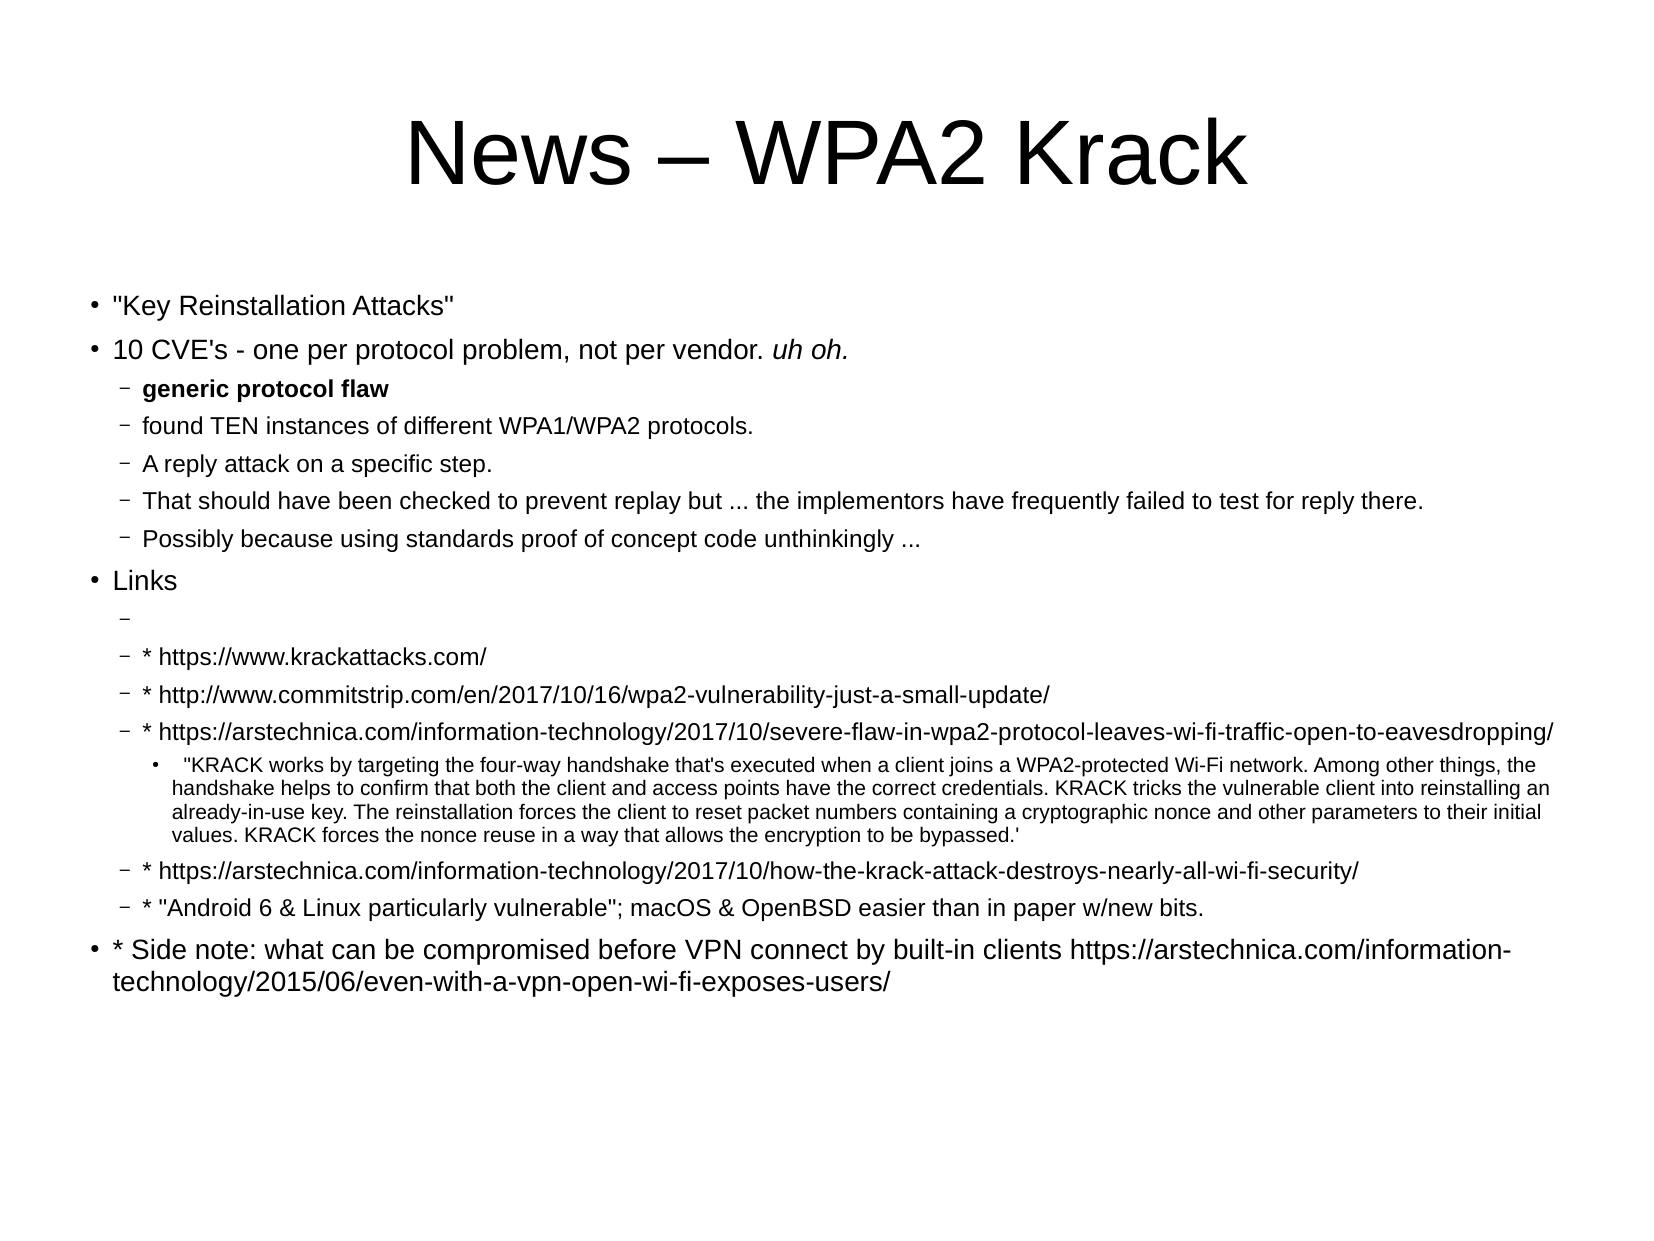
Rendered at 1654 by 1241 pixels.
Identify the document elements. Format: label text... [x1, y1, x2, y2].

list "Key Reinstallation Attacks" 10 CVE's - one per protocol problem, not per vendor. uh oh. generic protocol flaw found TEN instances of different WPA1/WPA2 protocols. A reply attack on a specific step. That should have been checked to prevent replay but ... the implementors have frequently failed to test for reply there. Possibly because using standards proof of concept code unthinkingly ... Links * https://www.krackattacks.com/ * http://www.commitstrip.com/en/2017/10/16/wpa2-vulnerability-just-a-small-update/ * https://arstechnica.com/information-technology/2017/10/severe-flaw-in-wpa2-protocol-leaves-wi-fi-traffic-open-to-eavesdropping/ "KRACK works by targeting the four-way handshake that's executed when a client joins a WPA2-protected Wi-Fi network. Among other things, the handshake helps to confirm that both the client and access points have the correct credentials. KRACK tricks the vulnerable client into reinstalling an already-in-use key. The reinstallation forces the client to reset packet numbers containing a cryptographic nonce and other parameters to their initial values. KRACK forces the nonce reuse in a way that allows the encryption to be bypassed.' * https://arstechnica.com/information-technology/2017/10/how-the-krack-attack-destroys-nearly-all-wi-fi-security/ * "Android 6 & Linux particularly vulnerable"; macOS & OpenBSD easier than in paper w/new bits. * Side note: what can be compromised before VPN connect by built-in clients https://arstechnica.com/information-technology/2015/06/even-with-a-vpn-open-wi-fi-exposes-users/ [82, 290, 1571, 1010]
title News – WPA2 Krack [82, 49, 1571, 257]
